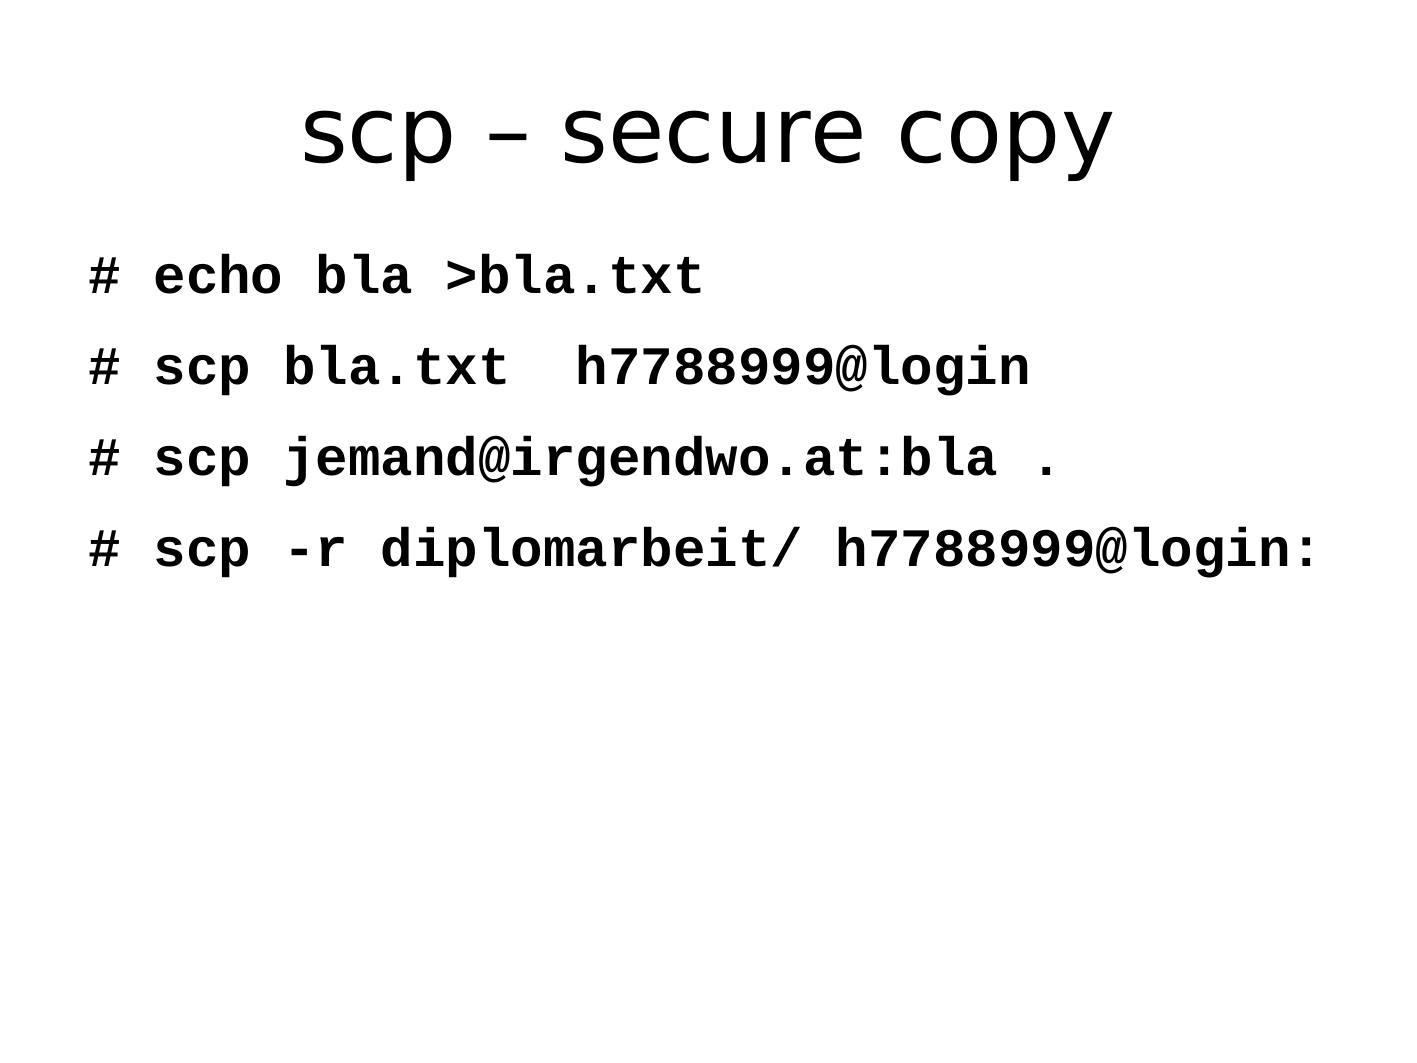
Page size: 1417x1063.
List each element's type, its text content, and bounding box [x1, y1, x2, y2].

title scp – secure copy [70, 49, 1346, 213]
list # echo bla >bla.txt # scp bla.txt h7788999@login # scp jemand@irgendwo.at:bla . # scp -r diplomarbeit/ h7788999@login: [70, 248, 1346, 936]
